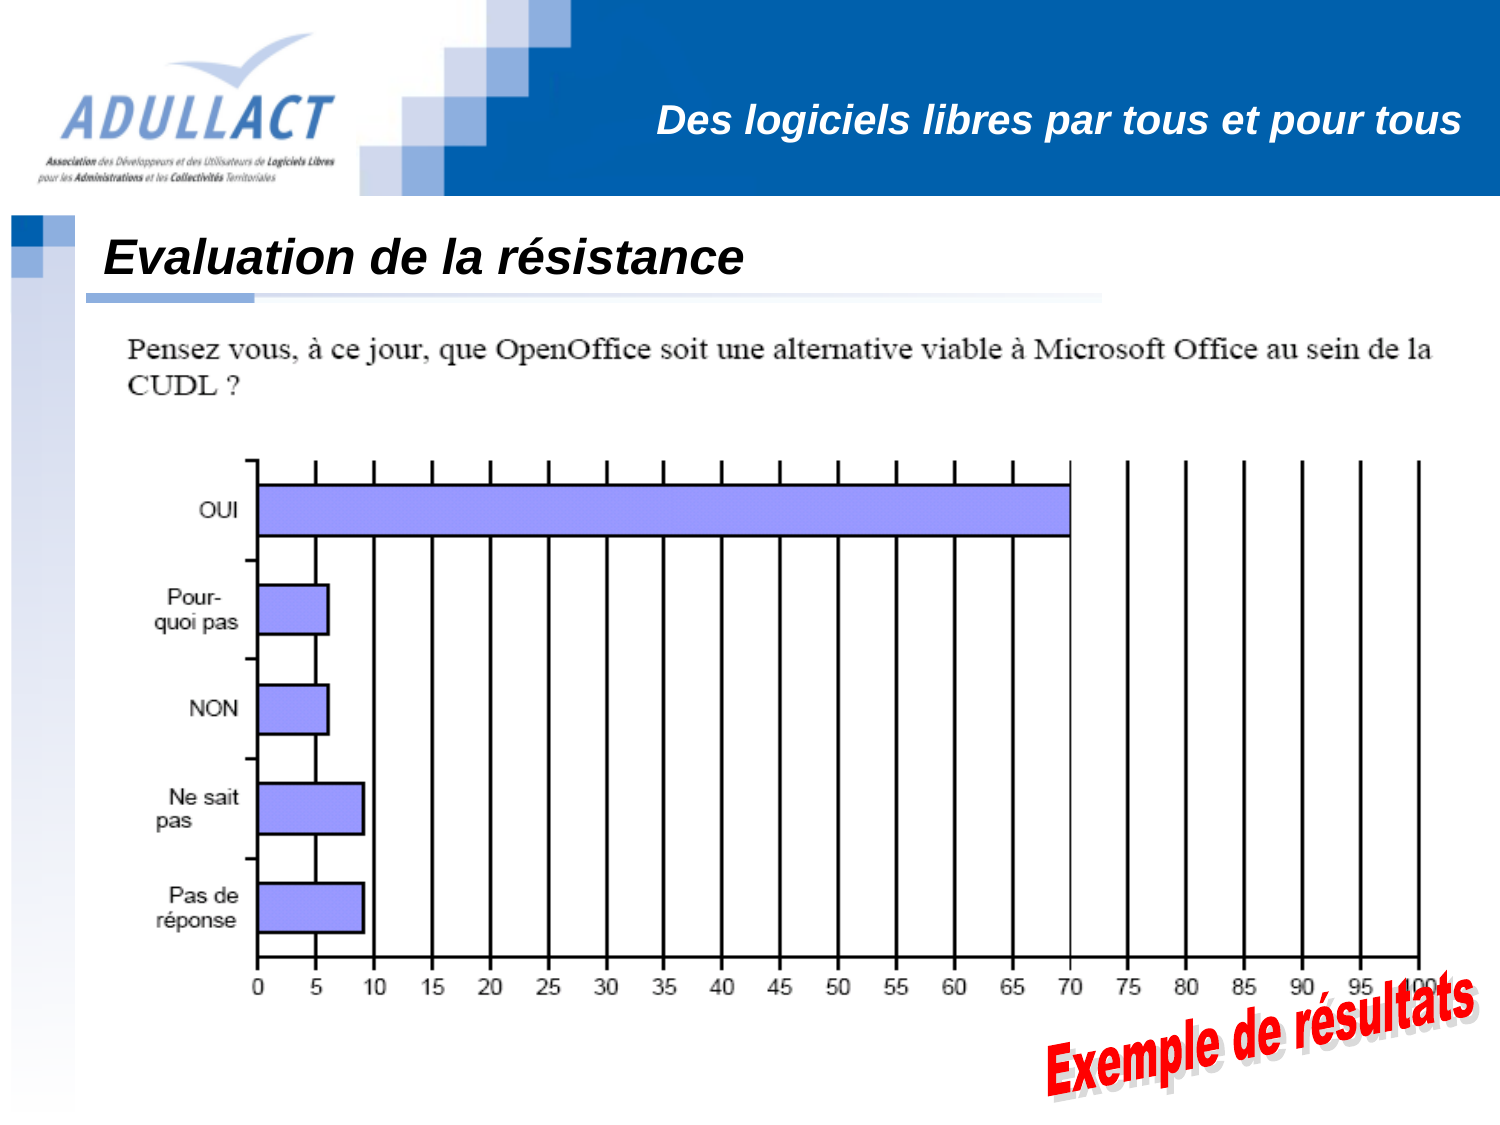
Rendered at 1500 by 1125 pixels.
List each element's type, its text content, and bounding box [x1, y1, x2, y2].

picture [122, 333, 1444, 1000]
text_box [1047, 963, 1480, 1111]
picture [31, 29, 346, 189]
picture [10, 214, 75, 1113]
picture [356, 0, 1500, 196]
title Evaluation de la résistance [88, 219, 1459, 292]
picture [86, 293, 1102, 303]
